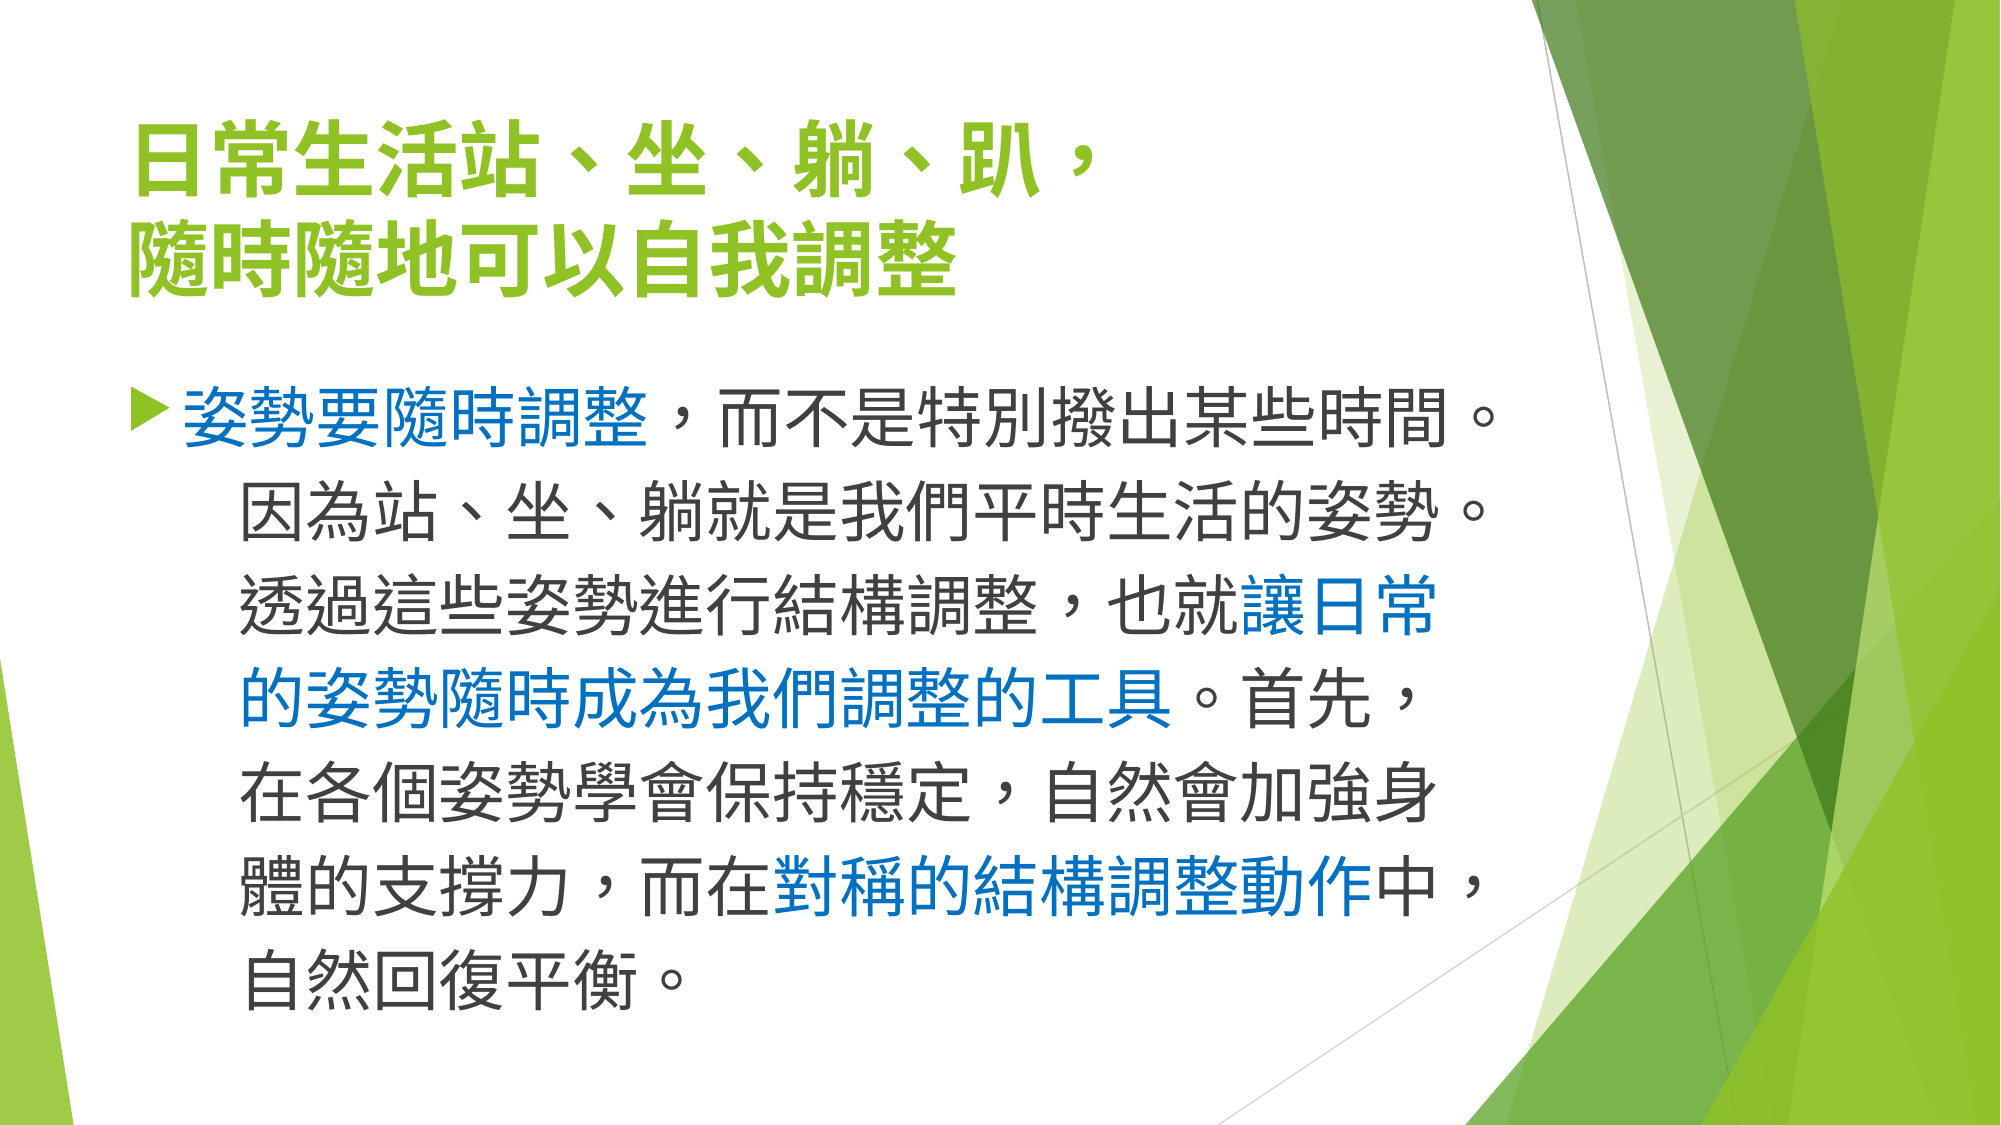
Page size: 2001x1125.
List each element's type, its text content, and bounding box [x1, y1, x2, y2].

title 日常生活站、坐、躺、趴， 隨時隨地可以自我調整 [111, 99, 1522, 317]
list 姿勢要隨時調整，而不是特別撥出某些時間。因為站、坐、躺就是我們平時生活的姿勢。透過這些姿勢進行結構調整，也就讓日常的姿勢隨時成為我們調整的工具。首先，在各個姿勢學會保持穩定，自然會加強身體的支撐力，而在對稱的結構調整動作中，自然回復平衡。 [111, 354, 1522, 1096]
